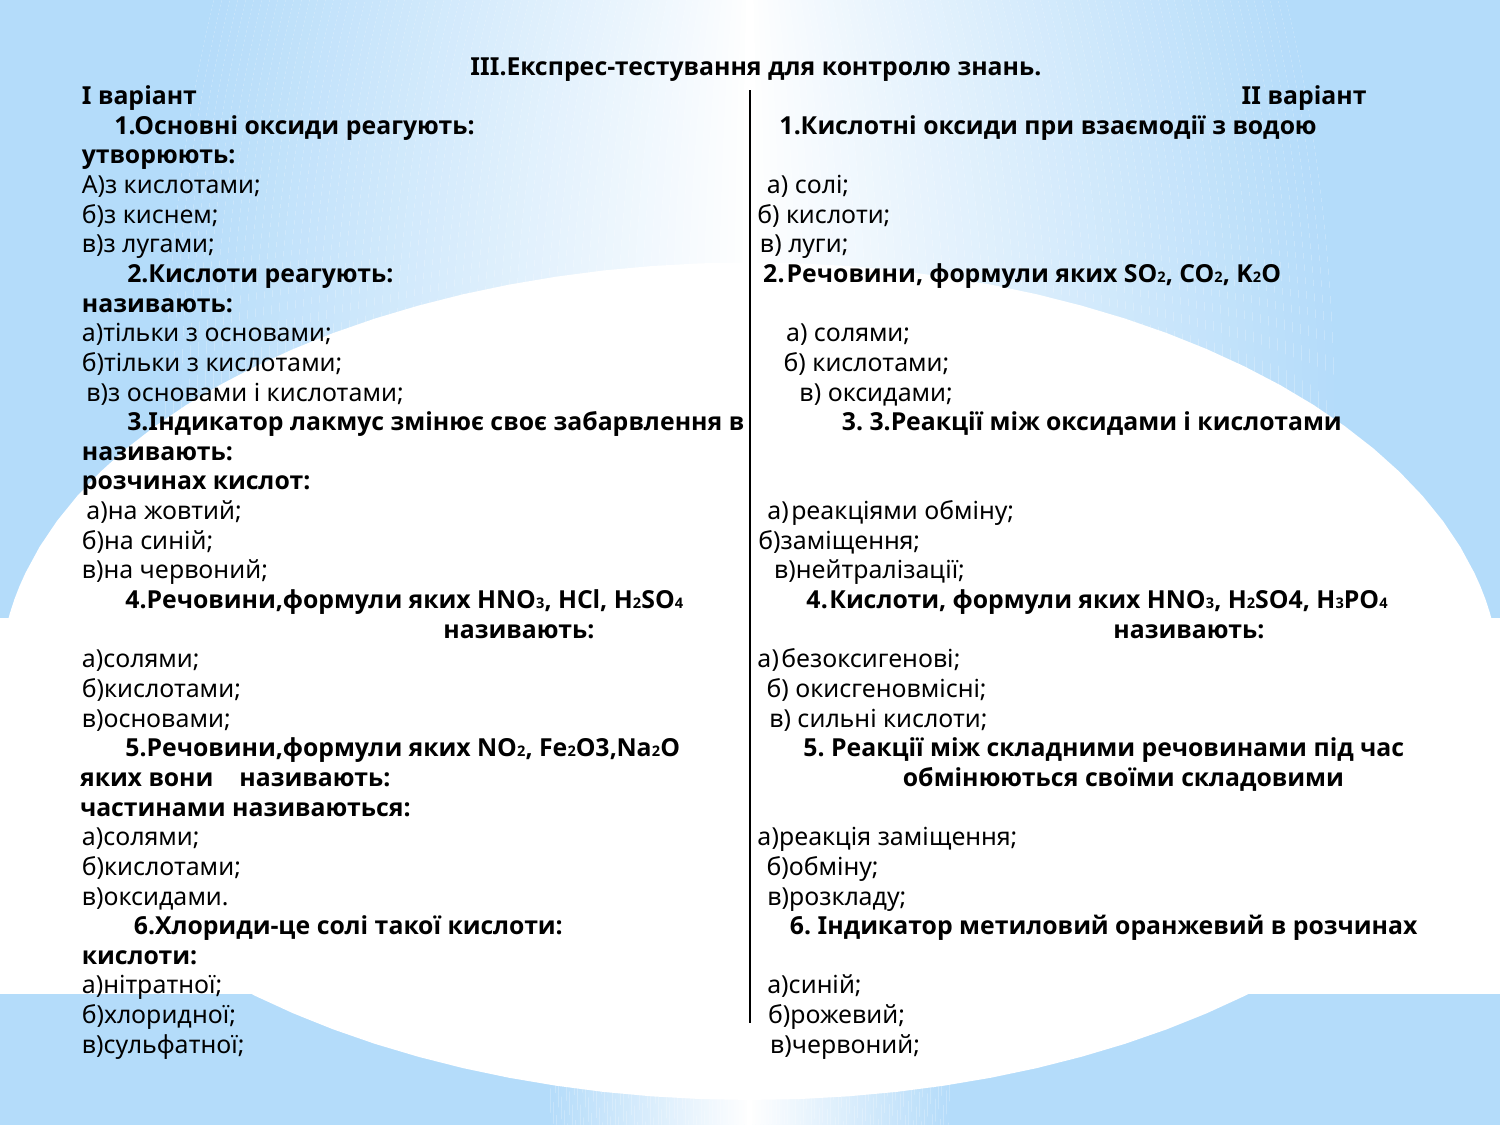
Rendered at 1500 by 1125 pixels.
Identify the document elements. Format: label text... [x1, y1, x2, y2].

list III.Експрес-тестування для контролю знань. I варіант II варіант 1.Основні оксиди реагують: 1.Кислотні оксиди при взаємодії з водою утворюють: А)з кислотами; а) солі; б)з киснем; б) кислоти; в)з лугами; в) луги; 2.Кислоти реагують: 2. Речовини, формули яких SO2, CO2, K2O називають: а)тільки з основами; а) солями; б)тільки з кислотами; б) кислотами; в)з основами і кислотами; в) оксидами; 3.Індикатор лакмус змінює своє забарвлення в 3. 3.Реакції між оксидами і кислотами називають: розчинах кислот: а)на жовтий; а) реакціями обміну; б)на синій; б)заміщення; в)на червоний; в)нейтралізації; 4.Речовини,формули яких HNO3, HCl, H2SO4 4. Кислоти, формули яких HNO3, H2SO4, H3PO4 називають: називають: а)солями; а) безоксигенові; б)кислотами; б) окисгеновмісні; в)основами; в) сильні кислоти; 5.Речовини,формули яких NO2, Fe2O3,Na2O 5. Реакції між складними речовинами під час яких вони називають: обмінюються своїми складовими частинами називаються: а)солями; а)реакція заміщення; б)кислотами; б)обміну; в)оксидами. в)розкладу; 6.Хлориди-це солі такої кислоти: 6. Індикатор метиловий оранжевий в розчинах кислоти: а)нітратної; а)синій; б)хлоридної; б)рожевий; в)сульфатної; в)червоний; [64, 42, 1447, 1083]
